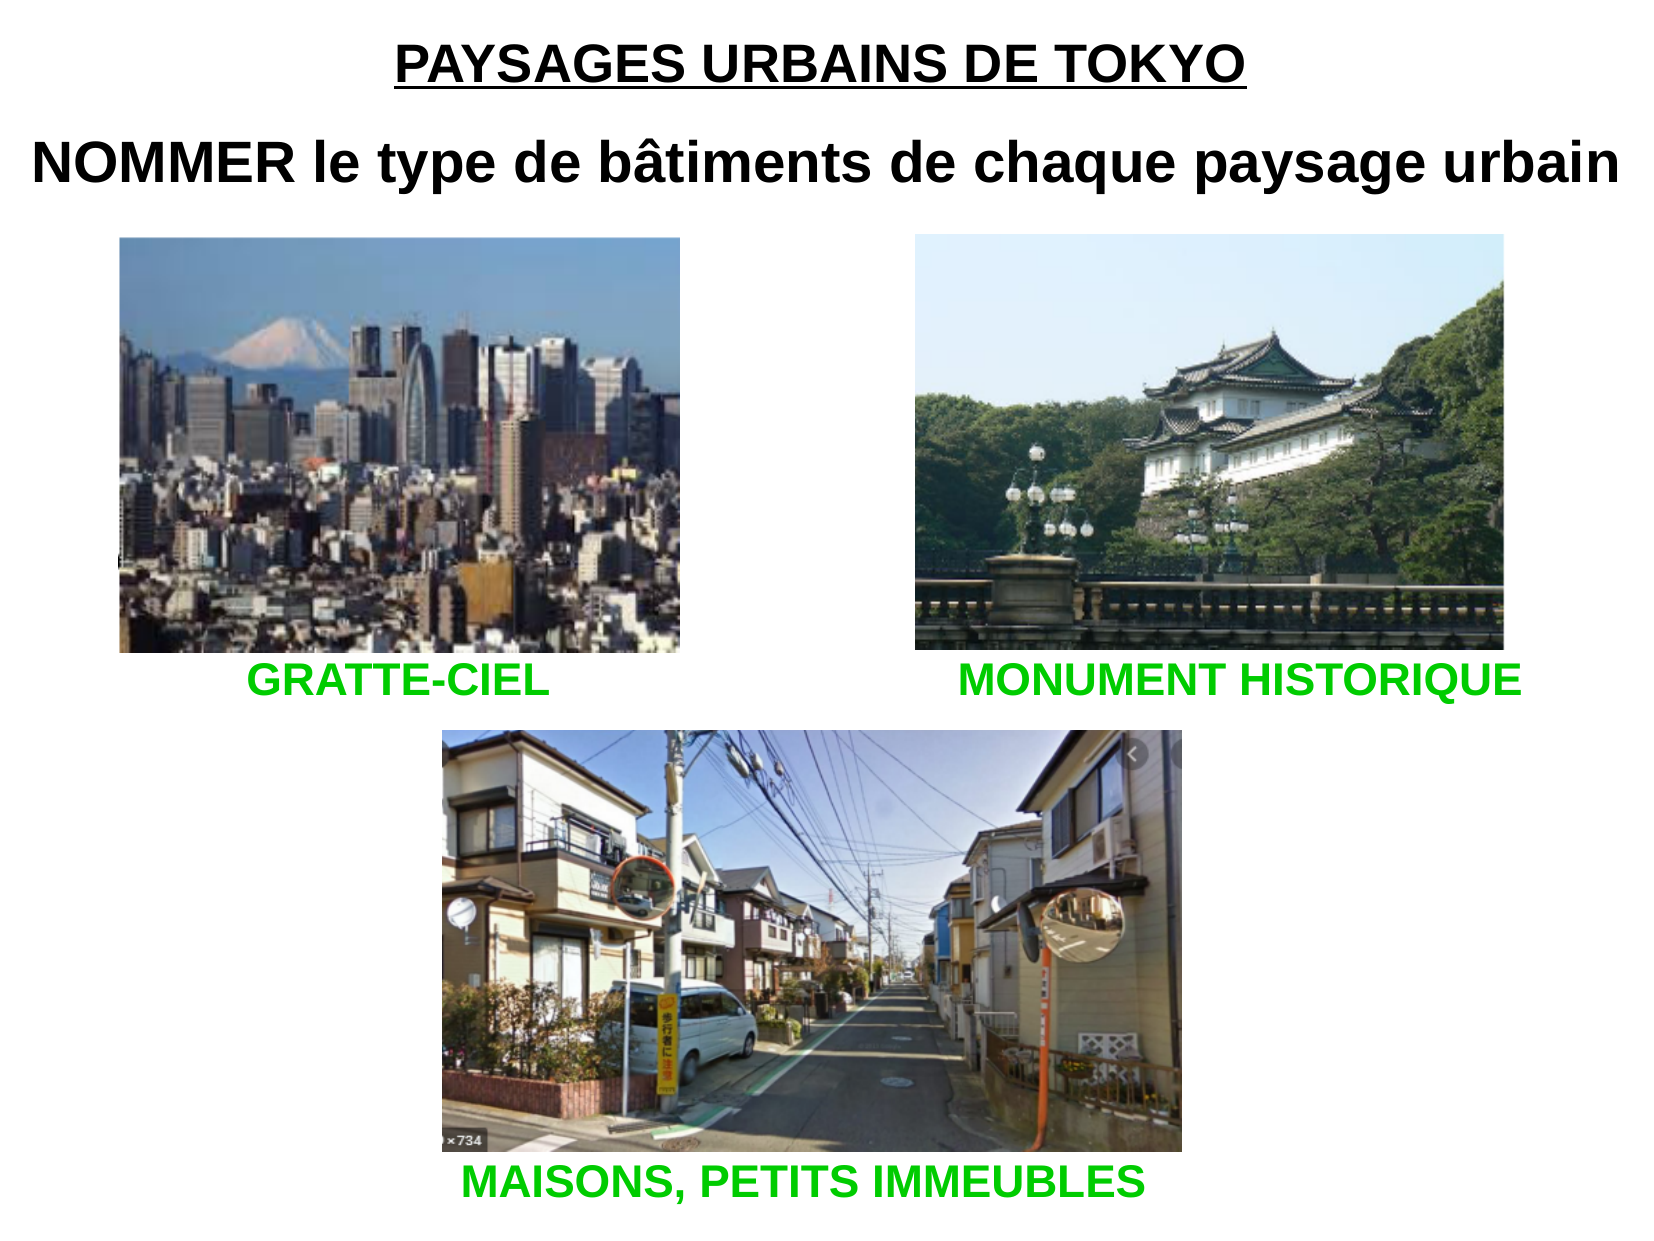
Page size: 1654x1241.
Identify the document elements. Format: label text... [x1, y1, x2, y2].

title MONUMENT HISTORIQUE [944, 649, 1536, 710]
title PAYSAGES URBAINS DE TOKYO [76, 29, 1565, 88]
title NOMMER le type de bâtiments de chaque paysage urbain [29, 88, 1625, 237]
picture [442, 730, 1182, 1152]
title GRATTE-CIEL [147, 649, 650, 710]
picture [118, 237, 680, 653]
picture [915, 237, 1506, 650]
title MAISONS, PETITS IMMEUBLES [442, 1152, 1152, 1211]
